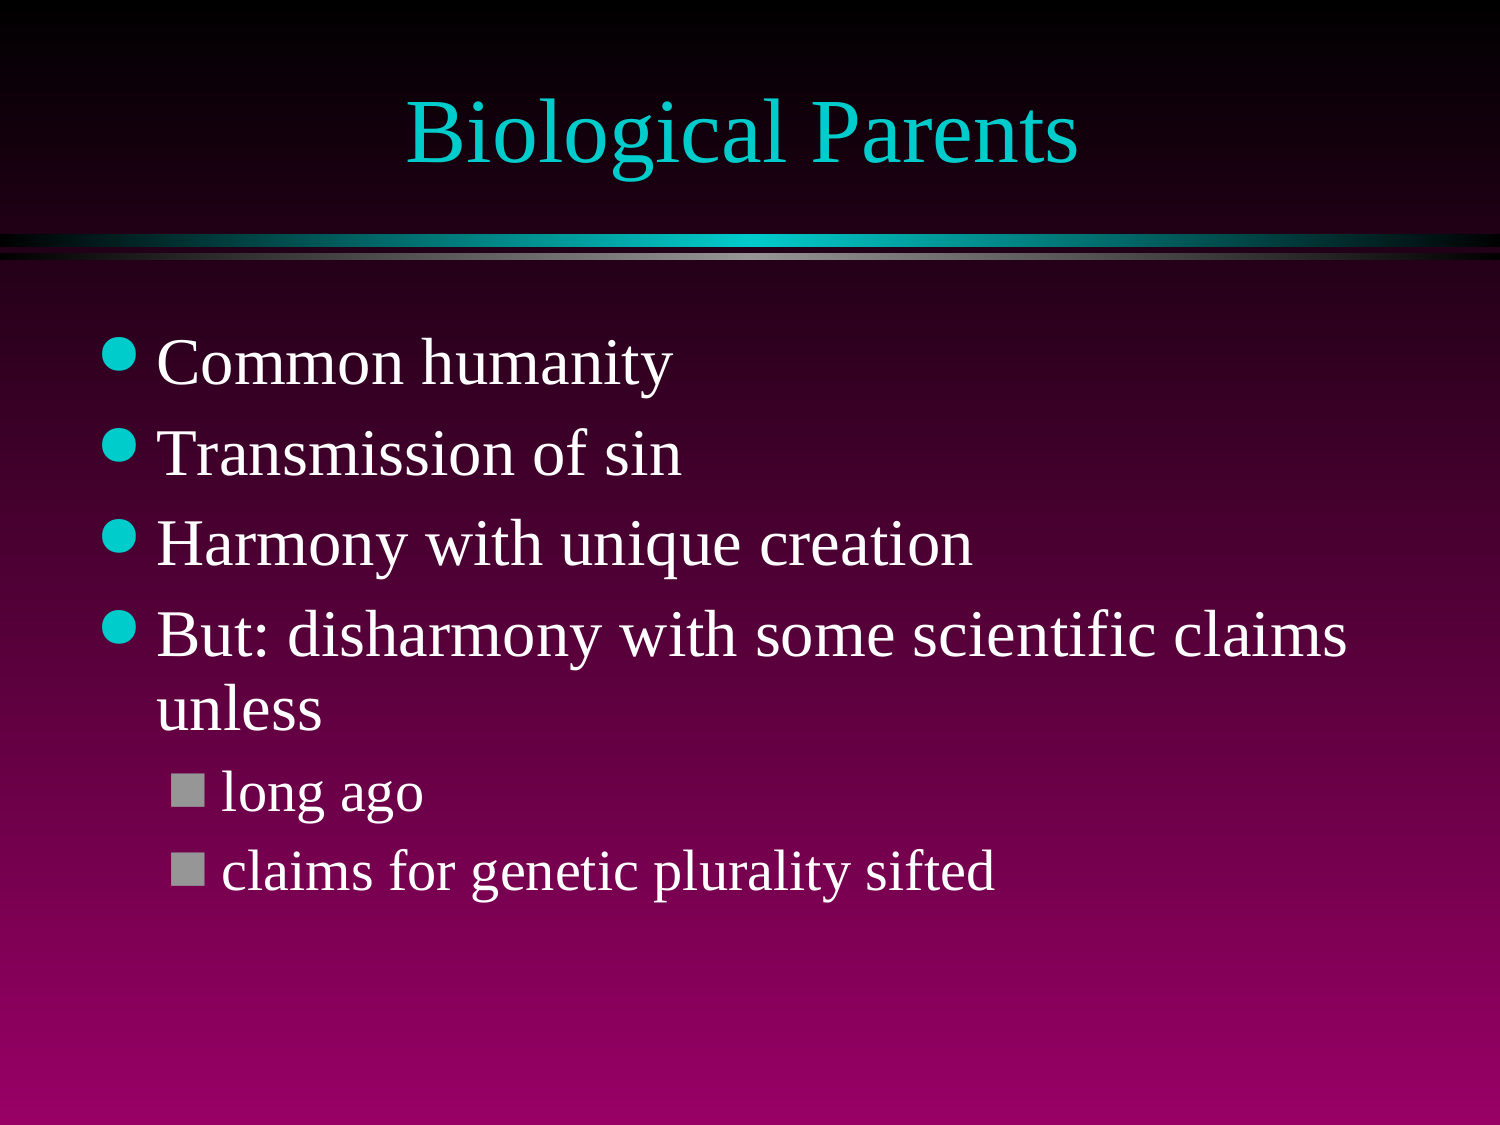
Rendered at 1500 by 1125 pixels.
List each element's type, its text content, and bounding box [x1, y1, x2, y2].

list Common humanity Transmission of sin Harmony with unique creation But: disharmony with some scientific claims unless long ago claims for genetic plurality sifted [99, 324, 1388, 1068]
title Biological Parents [99, 37, 1388, 225]
